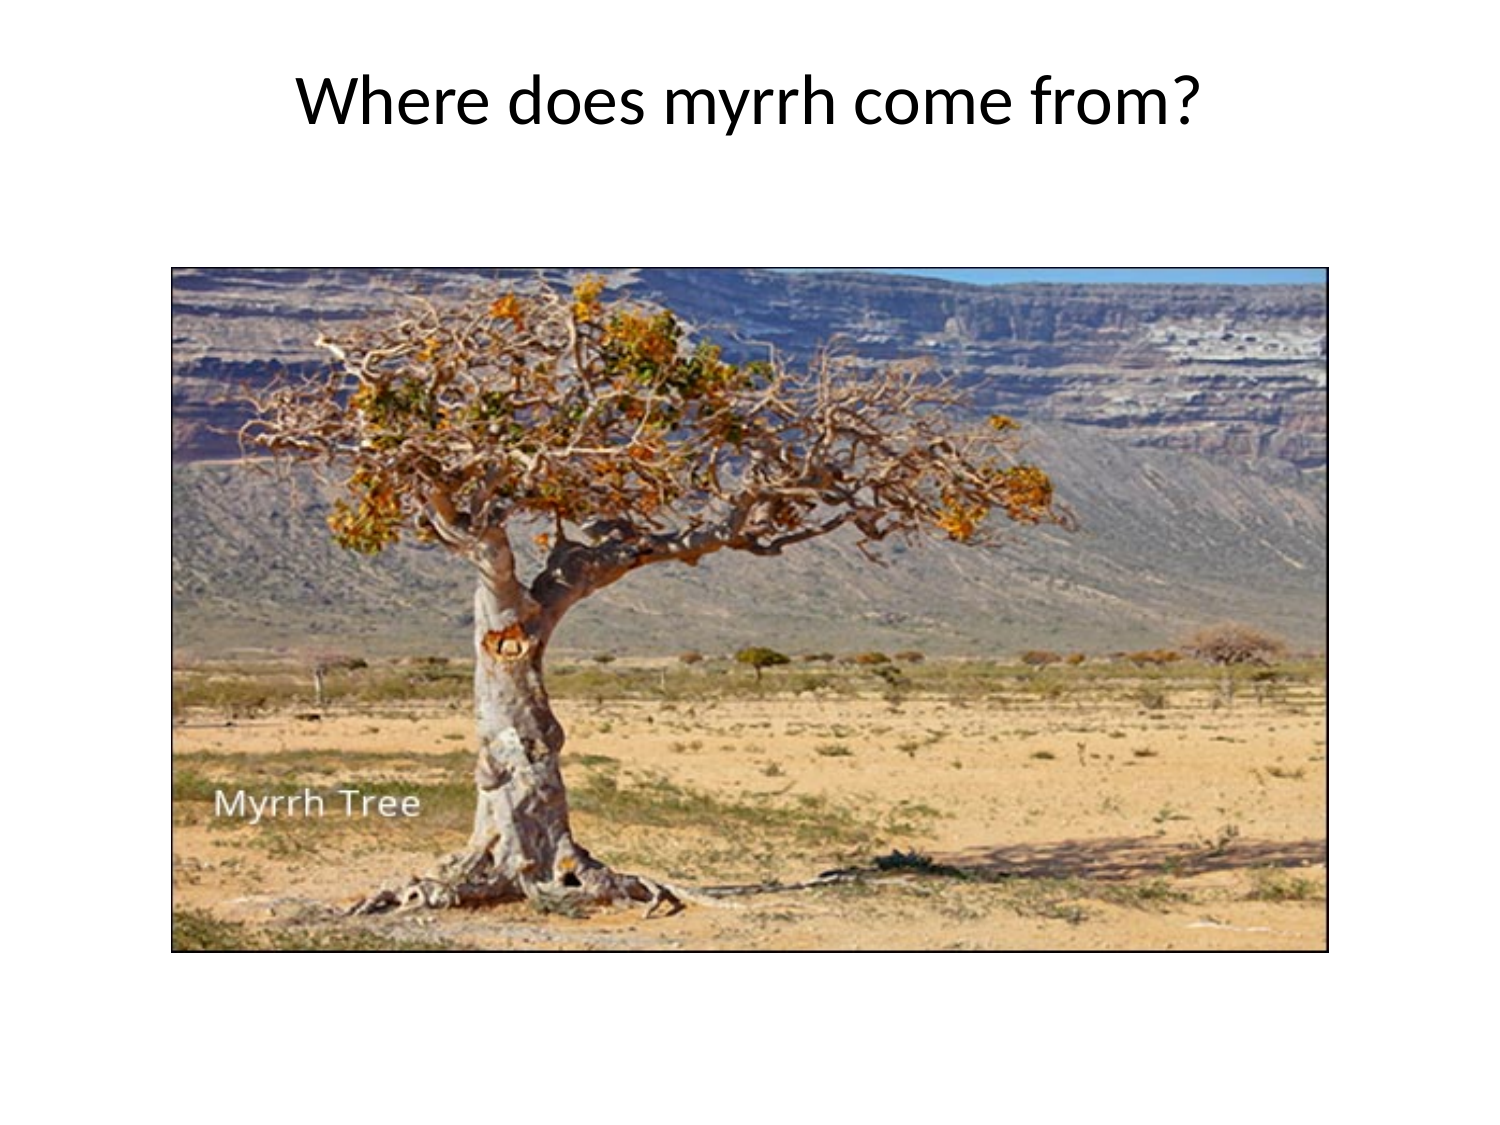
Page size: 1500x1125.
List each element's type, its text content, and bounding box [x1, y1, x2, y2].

picture [171, 267, 1329, 953]
title Where does myrrh come from? [75, 45, 1425, 233]
